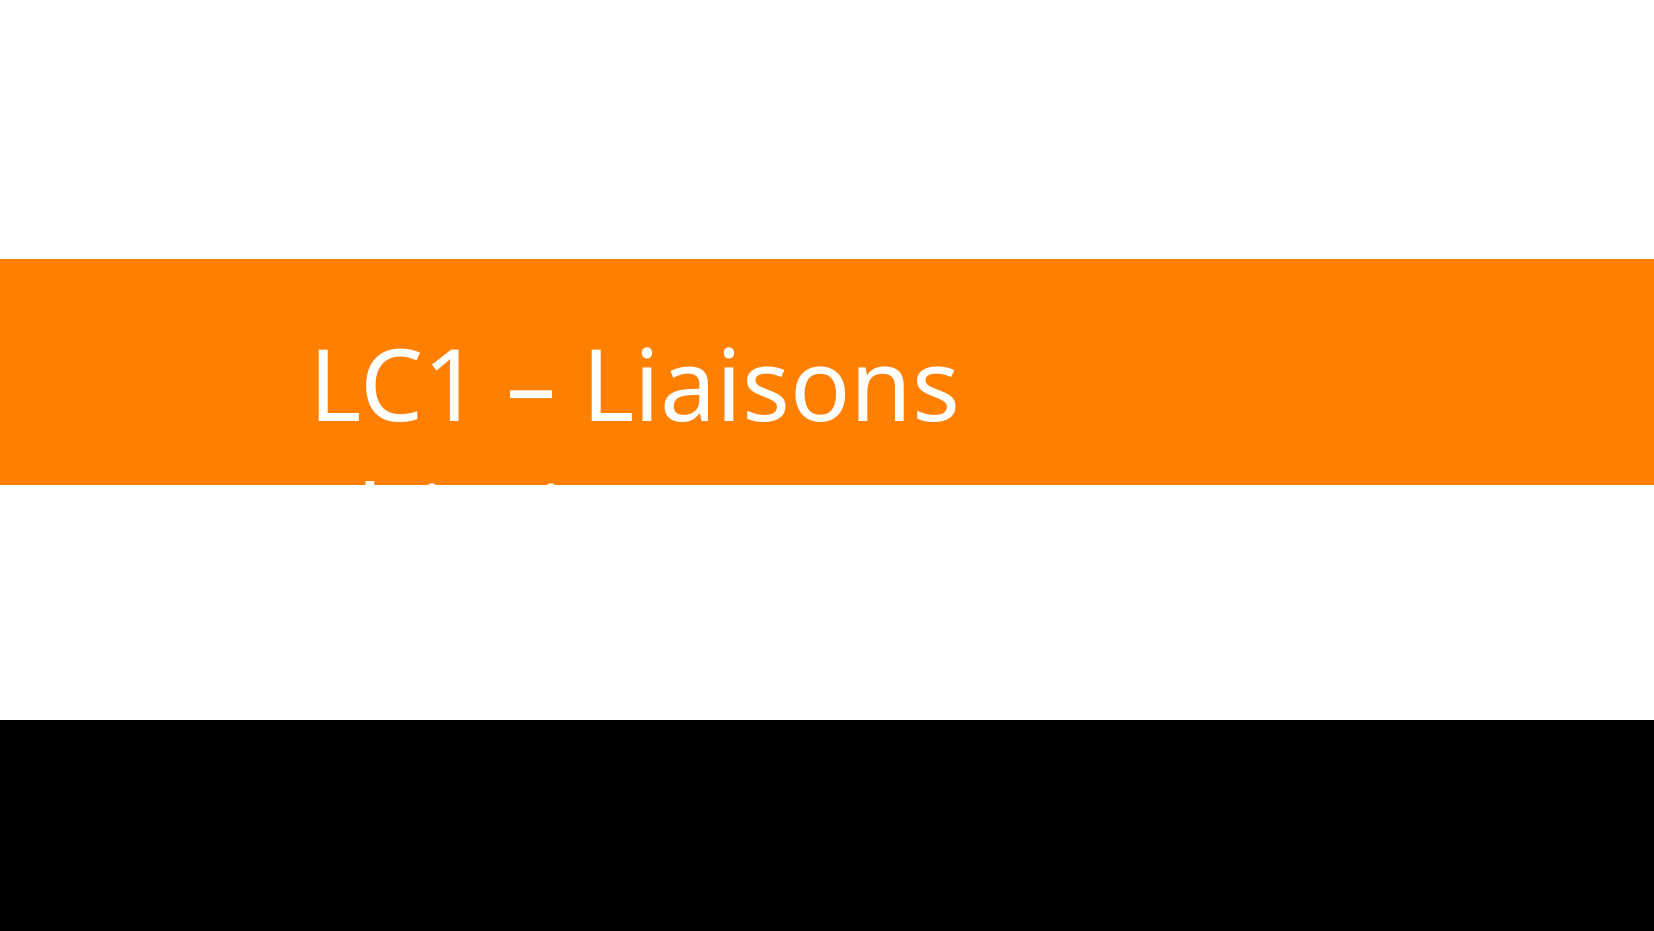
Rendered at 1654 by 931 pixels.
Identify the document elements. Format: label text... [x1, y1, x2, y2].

text_box LC1 – Liaisons chimiques [295, 307, 1382, 451]
text_box [0, 259, 1654, 485]
text_box [0, 720, 1654, 931]
